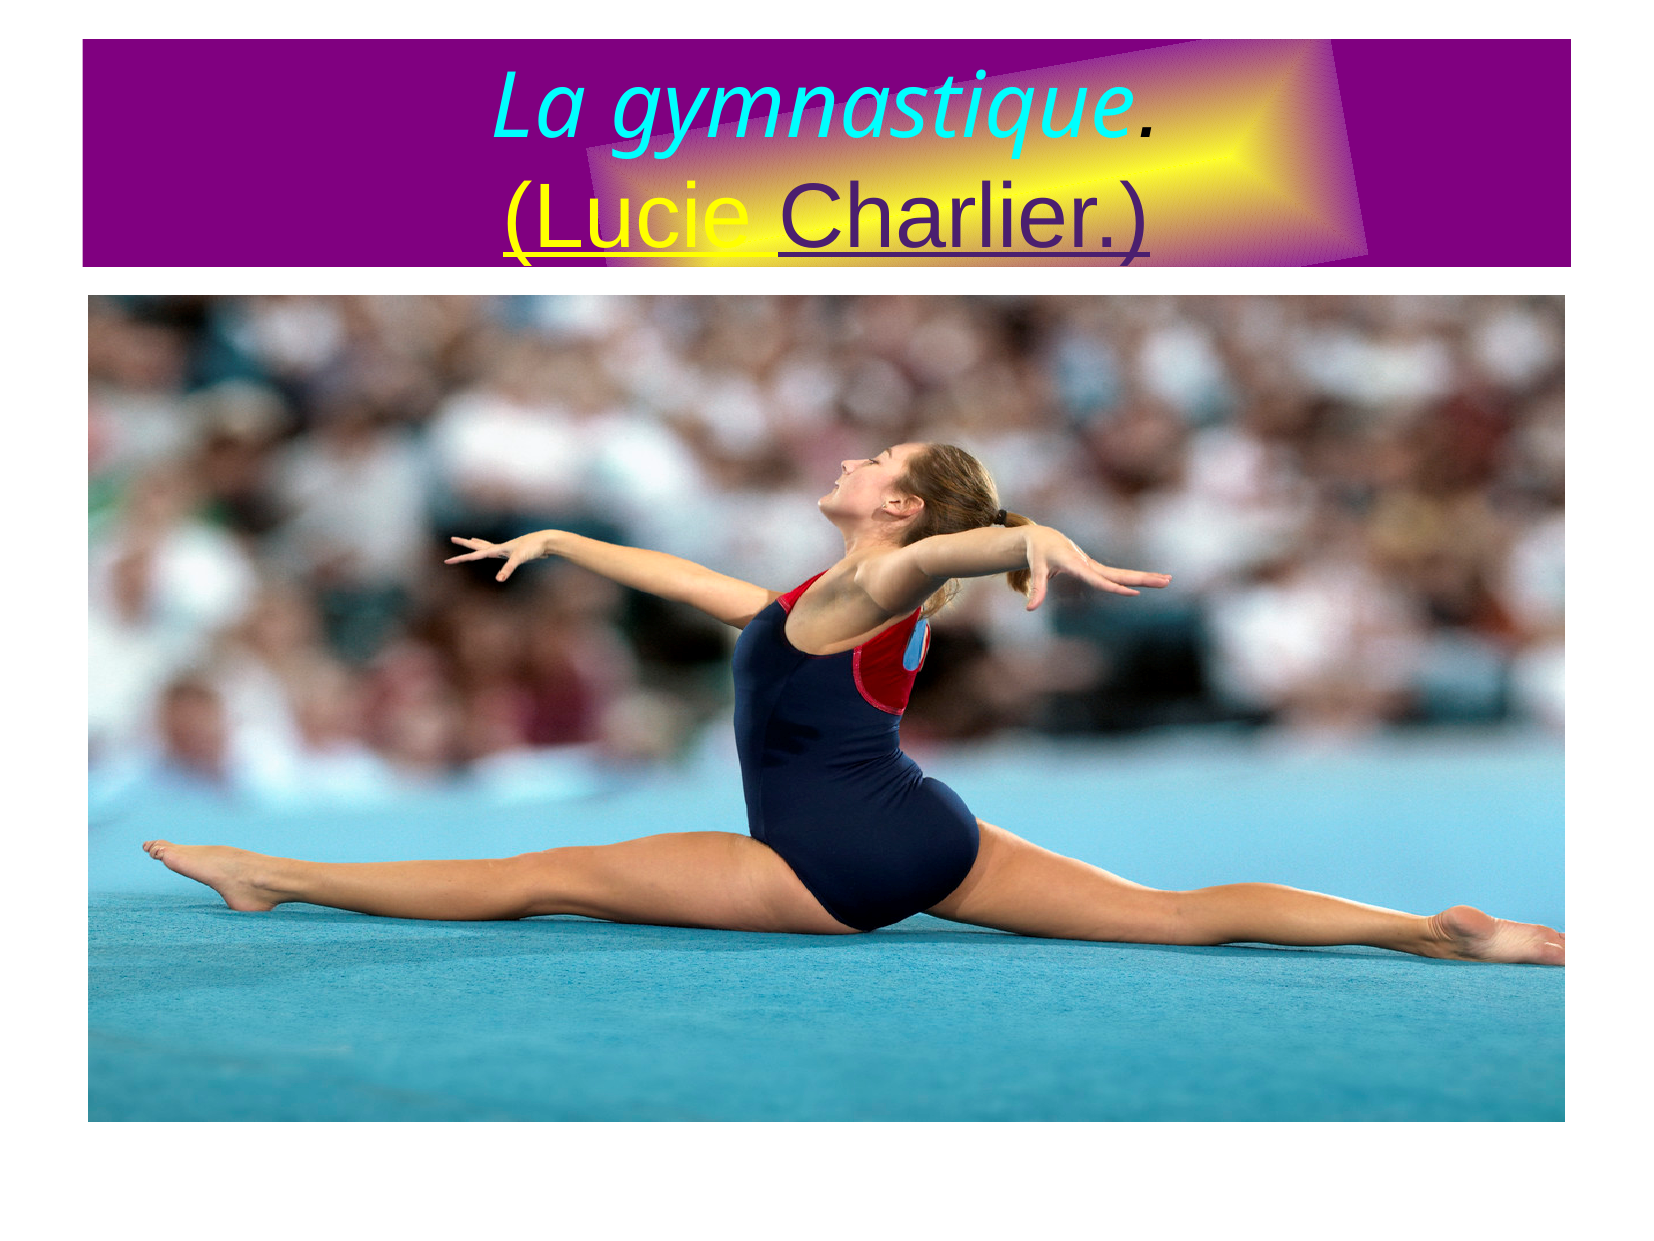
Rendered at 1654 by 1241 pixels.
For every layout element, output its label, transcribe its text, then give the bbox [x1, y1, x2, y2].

title La gymnastique. (Lucie Charlier.) [82, 48, 1571, 258]
picture [88, 295, 1565, 1123]
